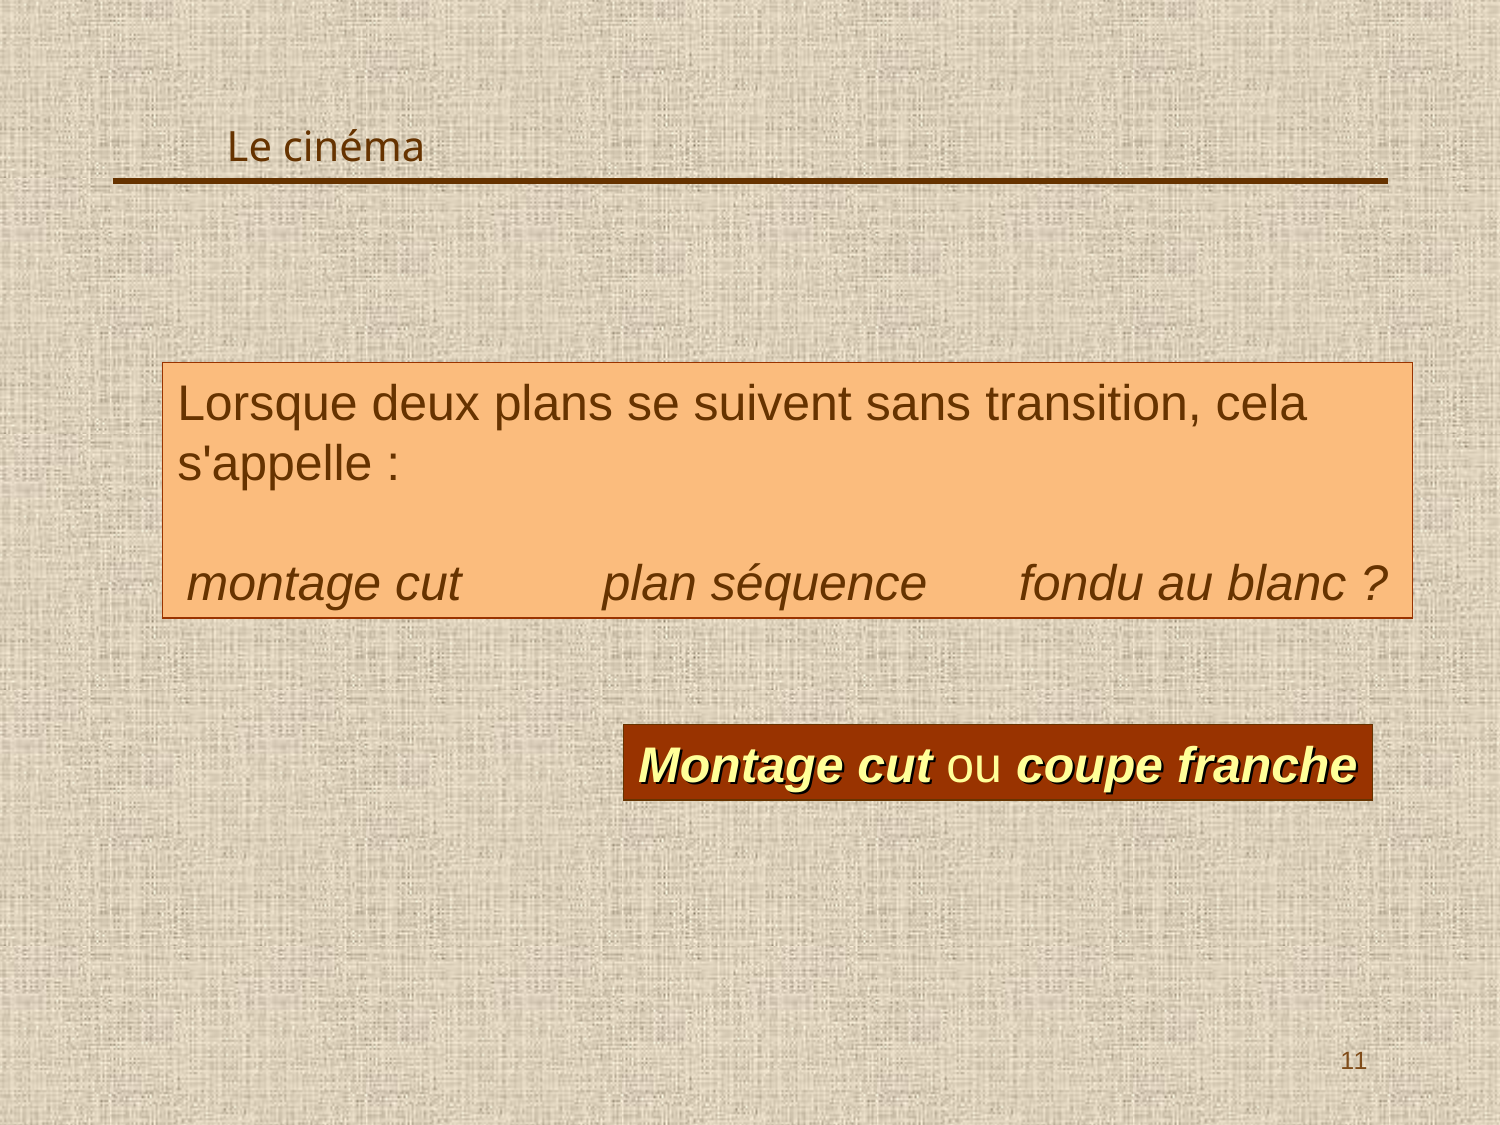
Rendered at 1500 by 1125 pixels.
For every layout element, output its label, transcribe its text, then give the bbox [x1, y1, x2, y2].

text_box Lorsque deux plans se suivent sans transition, cela s'appelle : montage cut plan séquence fondu au blanc ? [162, 362, 1413, 618]
text_box Montage cut ou coupe franche [623, 724, 1373, 800]
text_box Le cinéma [211, 112, 441, 178]
picture [0, 0, 1500, 1125]
